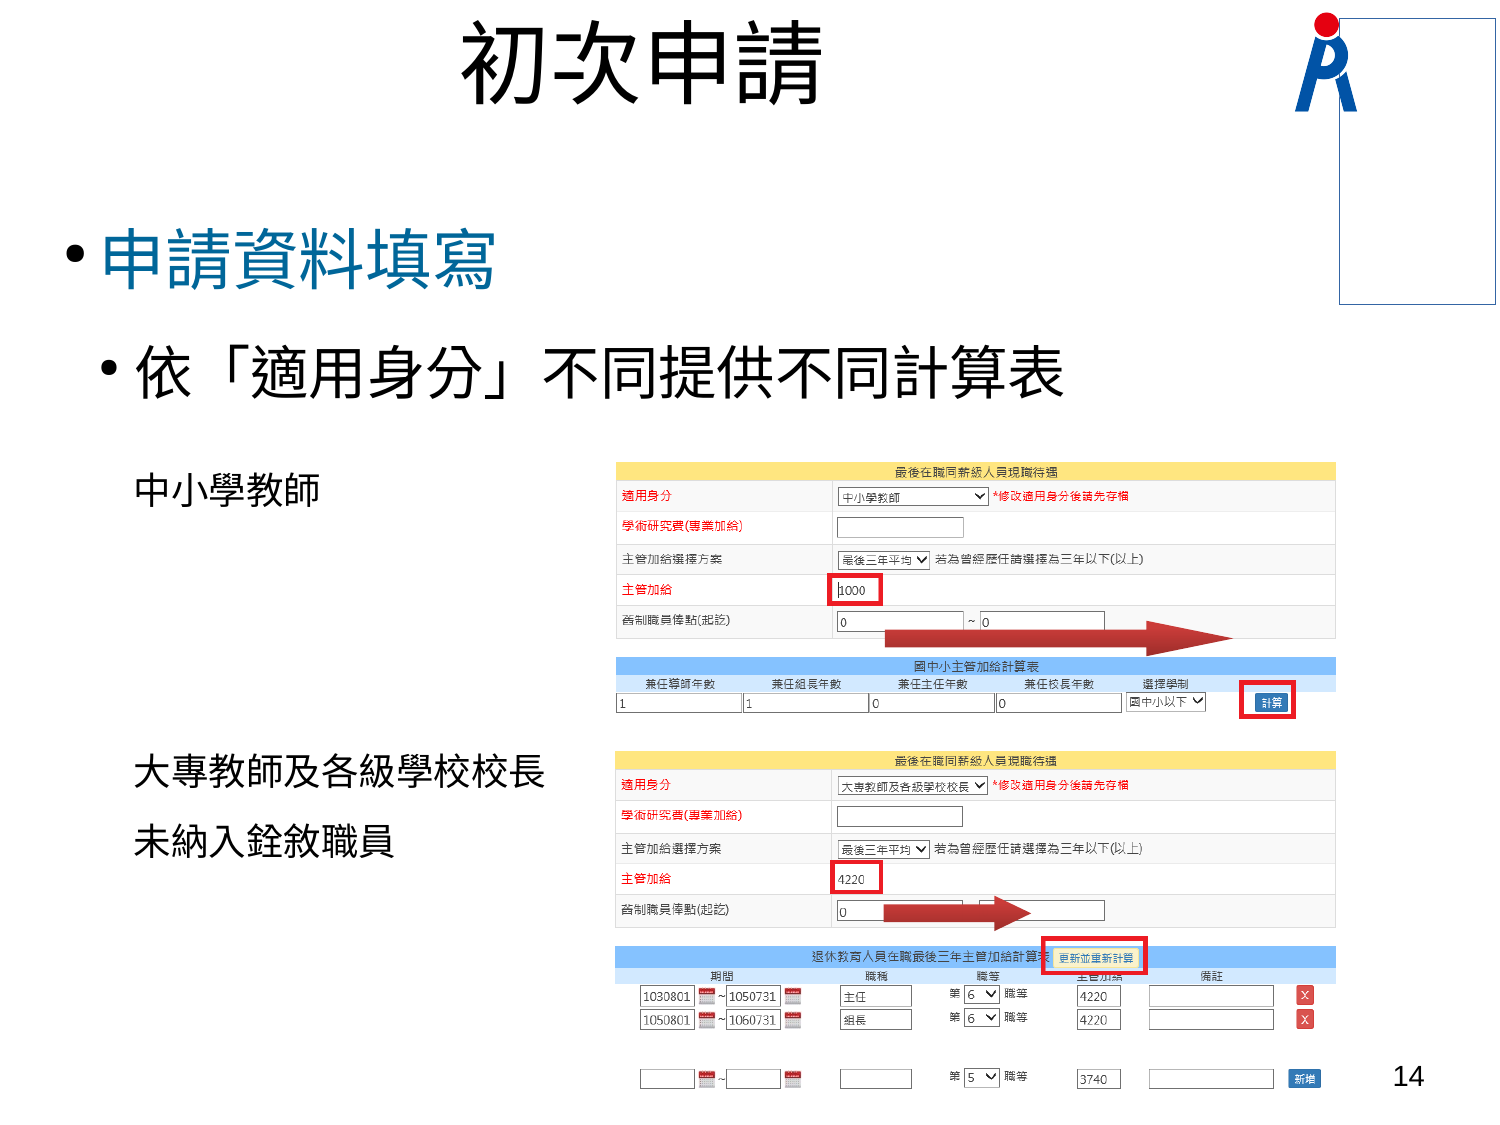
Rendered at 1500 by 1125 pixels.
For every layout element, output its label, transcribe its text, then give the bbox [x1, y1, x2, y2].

table_cell [577, 735, 1381, 804]
list 申請資料填寫 依「適用身分」不同提供不同計算表 [63, 206, 1414, 950]
picture [1278, 0, 1374, 128]
table_header 適用身分 [119, 384, 577, 453]
table_header 計算表 [577, 384, 1381, 453]
picture [613, 460, 1340, 720]
slide_number 14 [1074, 1059, 1425, 1110]
table_cell 未納入銓敘職員 [119, 804, 577, 1105]
table_cell 中小學教師 [119, 453, 577, 735]
table_cell 大專教師及各級學校校長 [119, 735, 577, 804]
text_box [884, 620, 1234, 657]
table_cell [577, 804, 1381, 1105]
picture [613, 748, 1340, 1096]
table_cell [577, 453, 1381, 735]
title 初次申請 [59, 2, 1225, 113]
text_box [883, 895, 1032, 932]
